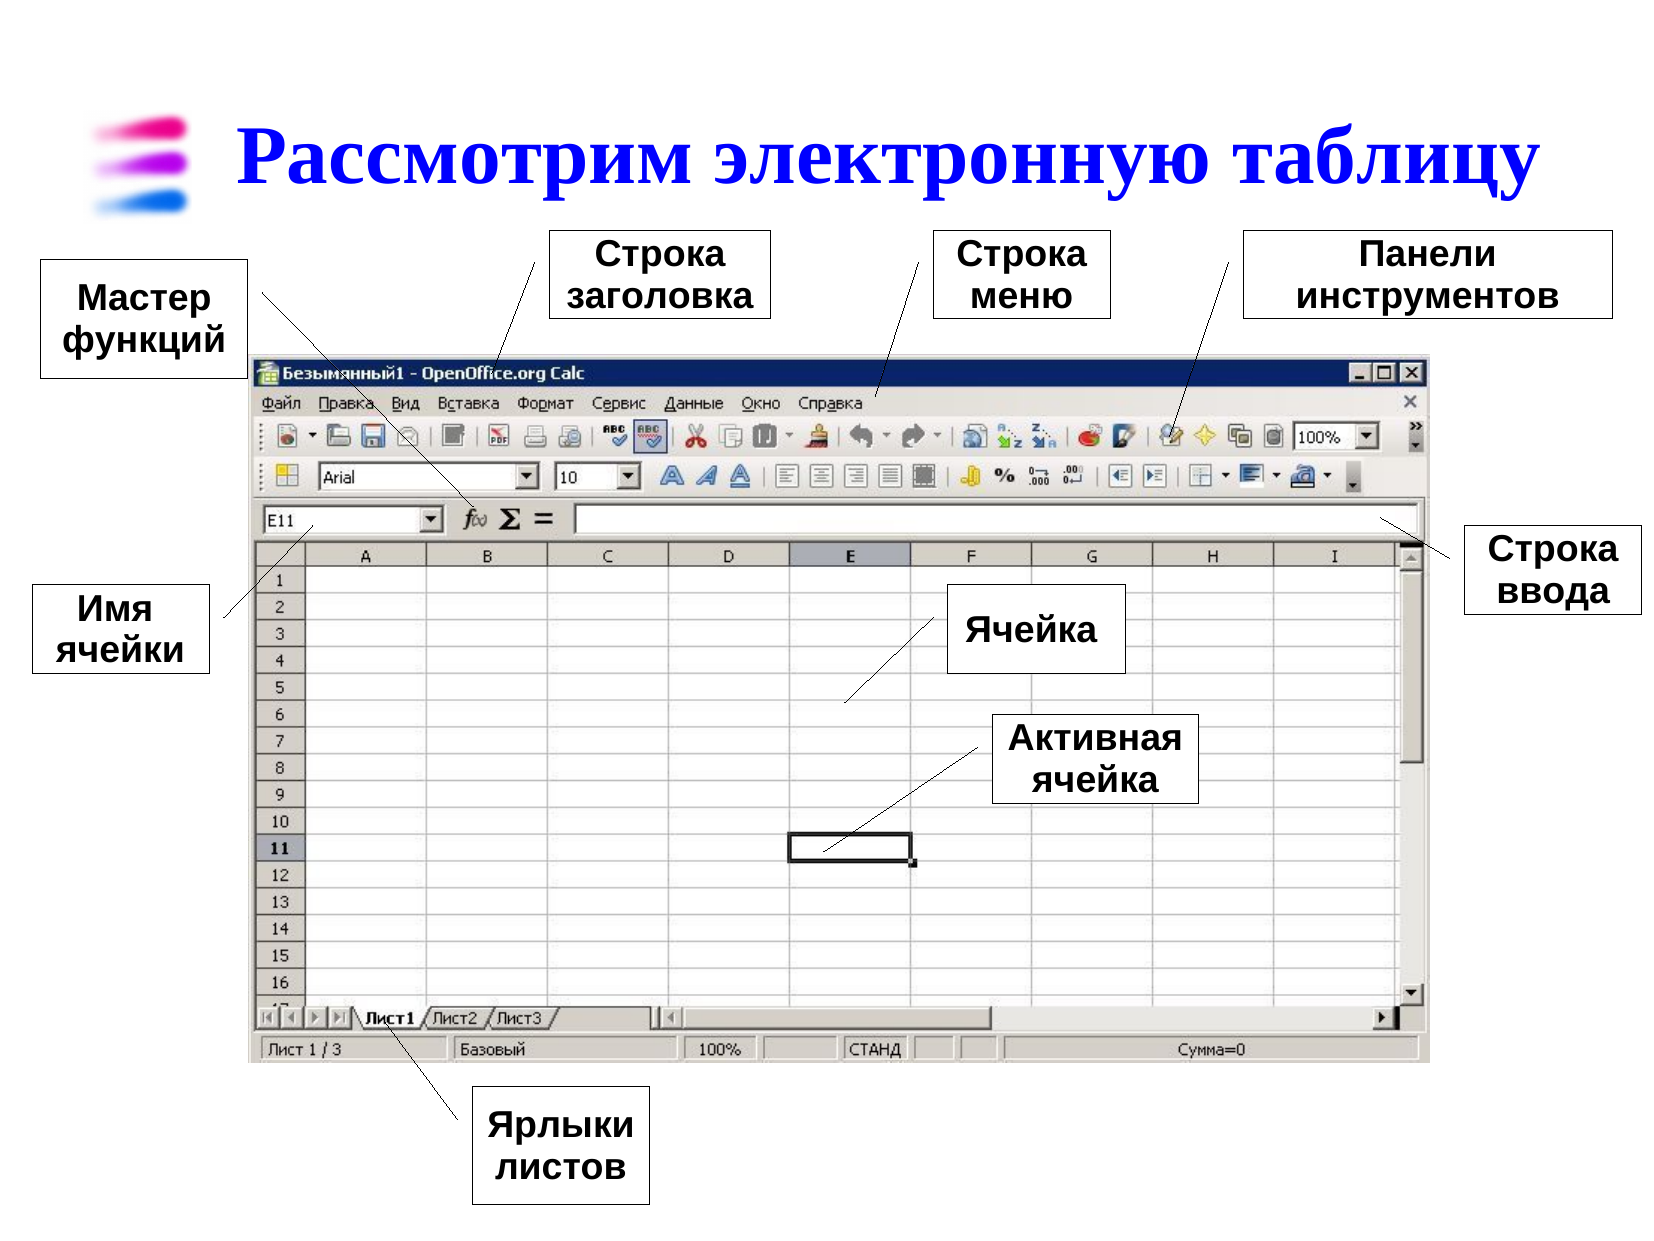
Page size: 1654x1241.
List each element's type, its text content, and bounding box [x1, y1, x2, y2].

text_box Строка ввода [1465, 526, 1642, 614]
text_box Ячейка [948, 585, 1125, 673]
text_box Имя ячейки [32, 585, 209, 673]
title Рассмотрим электронную таблицу [236, 59, 1625, 252]
text_box Мастер функций [41, 260, 248, 378]
picture [83, 110, 192, 224]
text_box Активная ячейка [992, 715, 1199, 803]
text_box Ярлыки листов [472, 1087, 650, 1205]
text_box Строка меню [933, 230, 1110, 319]
text_box Строка заголовка [549, 230, 771, 319]
text_box Панели инструментов [1243, 230, 1612, 319]
picture [248, 354, 1430, 1063]
